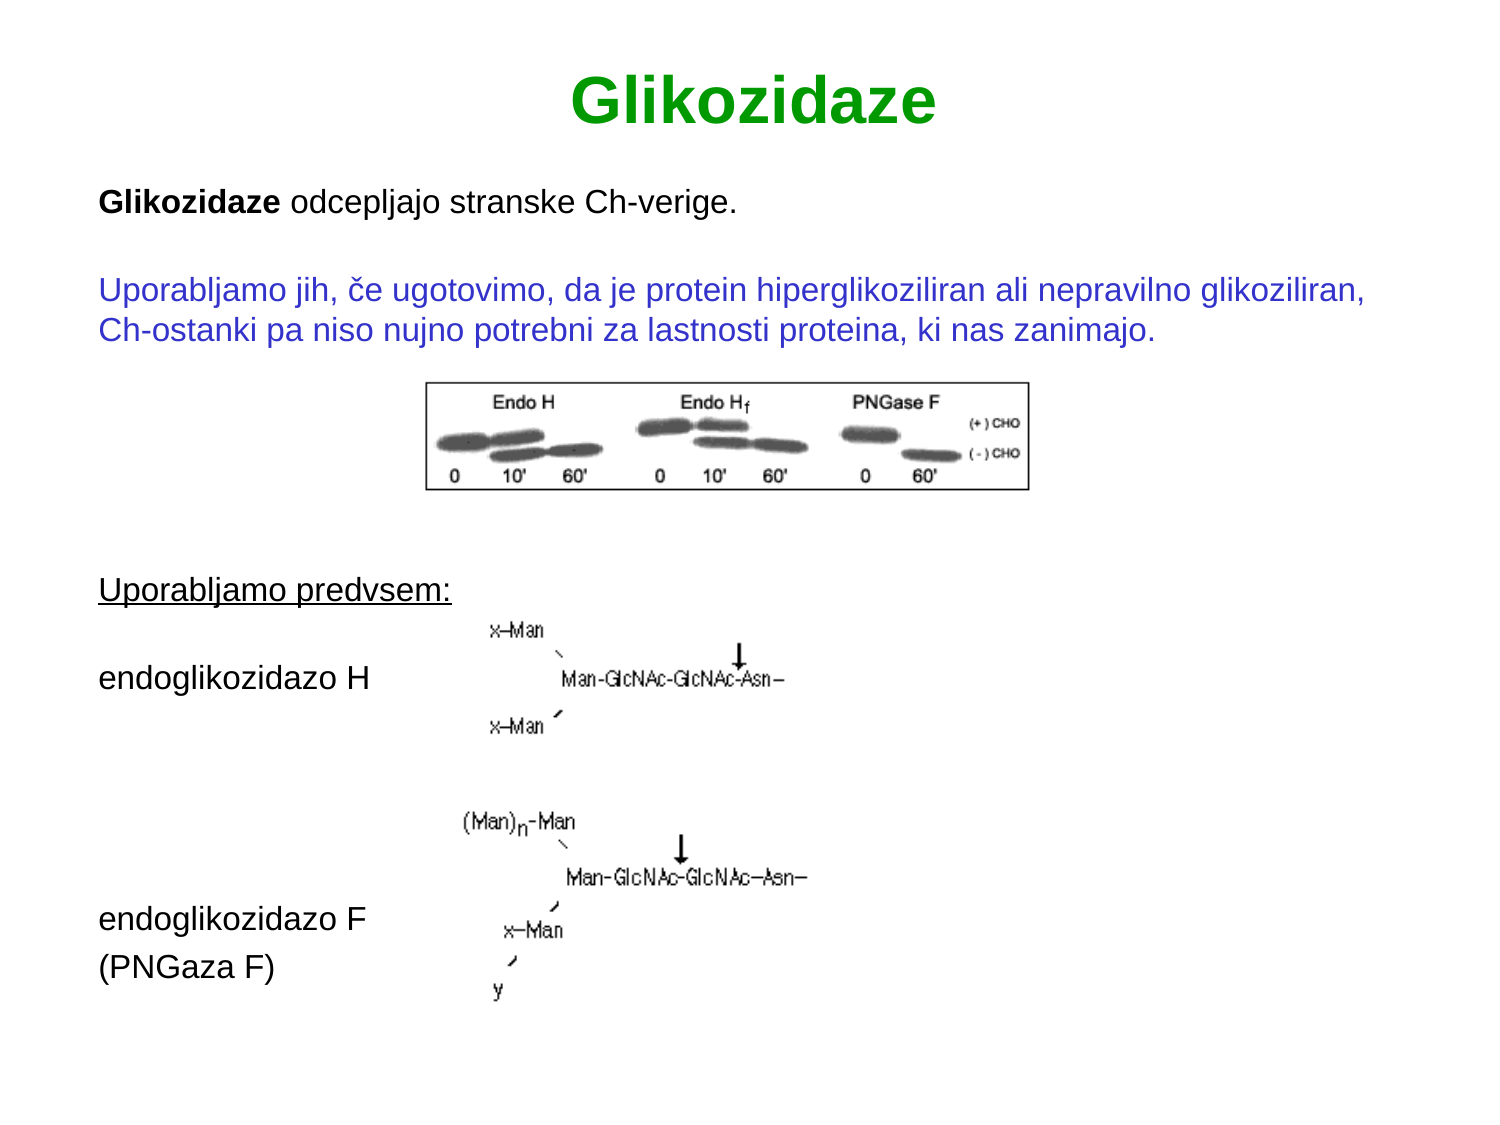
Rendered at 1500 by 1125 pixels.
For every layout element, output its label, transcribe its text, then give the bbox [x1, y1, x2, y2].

picture [407, 373, 1050, 501]
list Glikozidaze odcepljajo stranske Ch-verige. Uporabljamo jih, če ugotovimo, da je protein hiperglikoziliran ali nepravilno glikoziliran, Ch-ostanki pa niso nujno potrebni za lastnosti proteina, ki nas zanimajo. Uporabljamo predvsem: endoglikozidazo H endoglikozidazo F (PNGaza F) [83, 173, 1401, 1000]
picture [473, 609, 799, 745]
picture [454, 798, 818, 1012]
title Glikozidaze [116, 49, 1392, 145]
